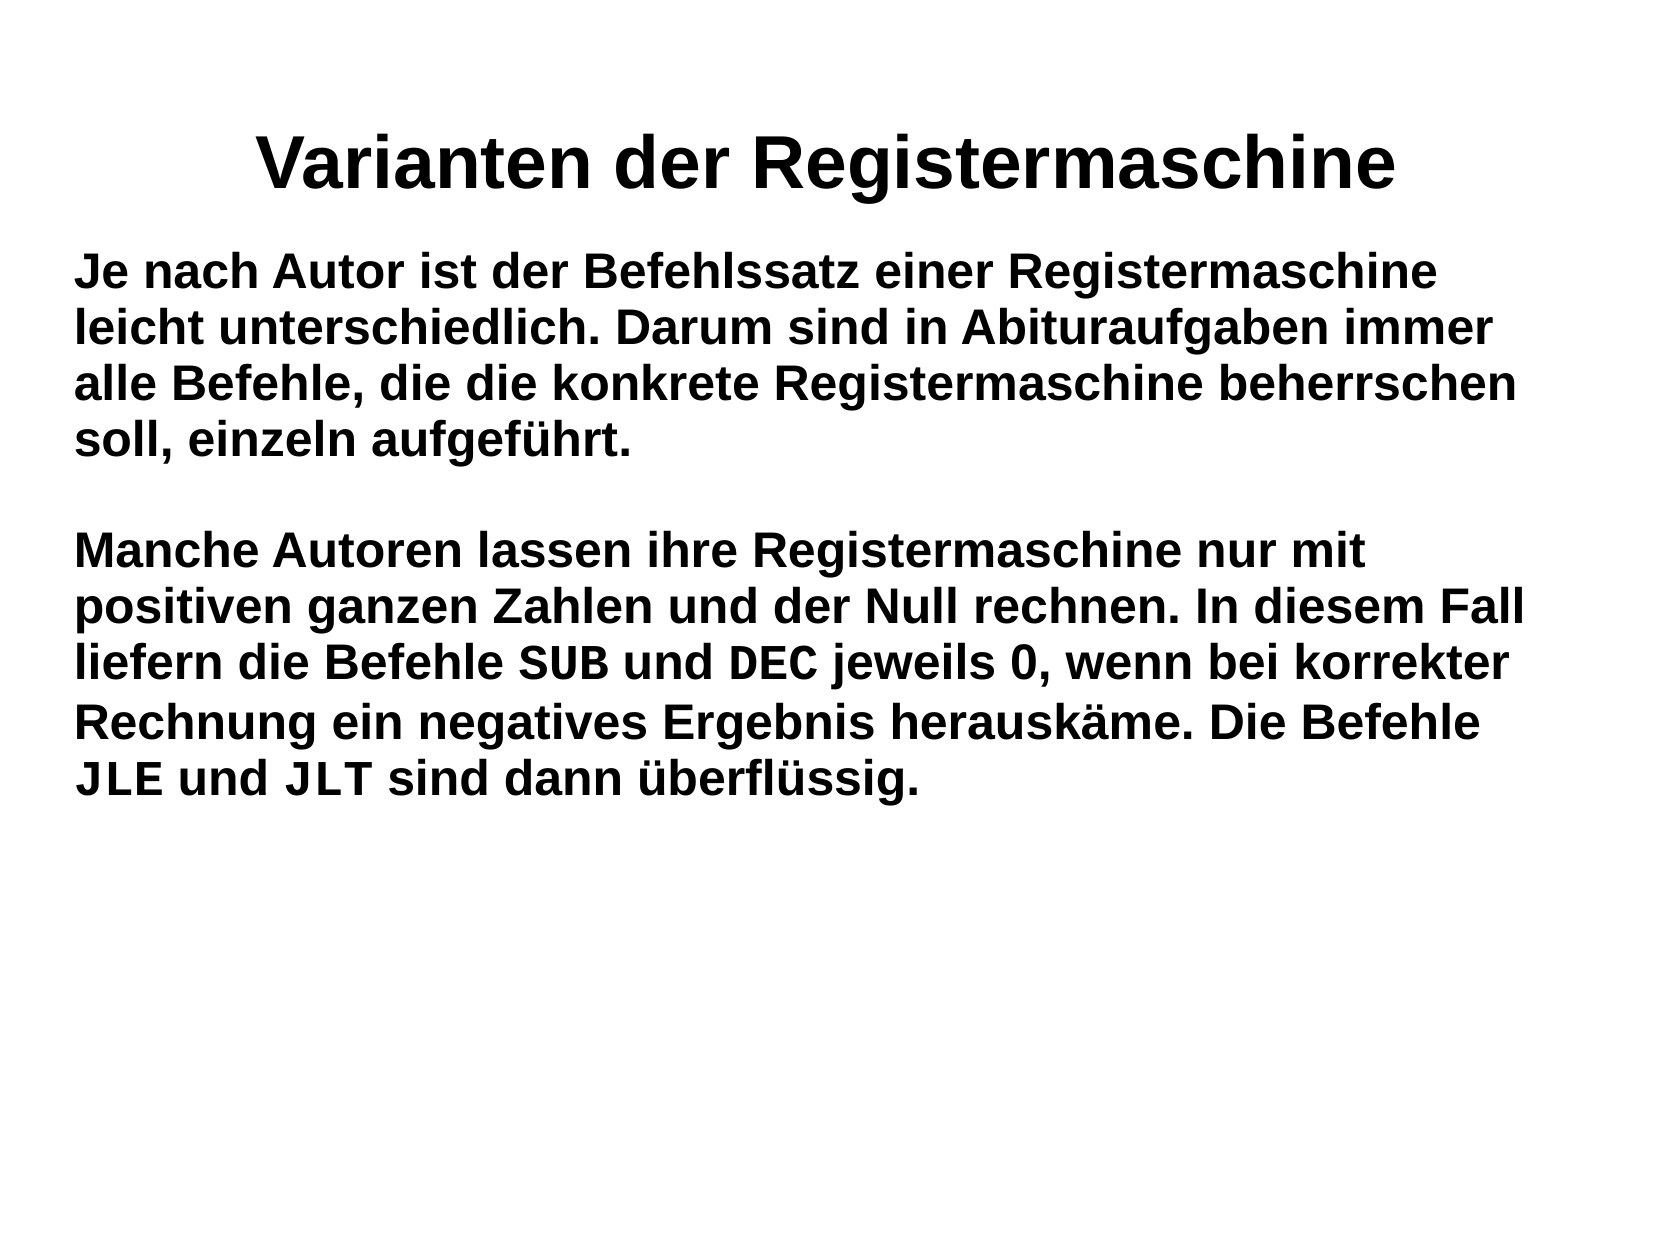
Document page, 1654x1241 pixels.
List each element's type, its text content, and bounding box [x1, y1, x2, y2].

title Varianten der Registermaschine [88, 78, 1565, 236]
text_box Je nach Autor ist der Befehlssatz einer Registermaschine leicht unterschiedlich. Darum sind in Abituraufgaben immer alle Befehle, die die konkrete Registermaschine beherrschen soll, einzeln aufgeführt. Manche Autoren lassen ihre Registermaschine nur mit positiven ganzen Zahlen und der Null rechnen. In diesem Fall liefern die Befehle SUB und DEC jeweils 0, wenn bei korrekter Rechnung ein negatives Ergebnis herauskäme. Die Befehle JLE und JLT sind dann überflüssig. [59, 236, 1595, 830]
